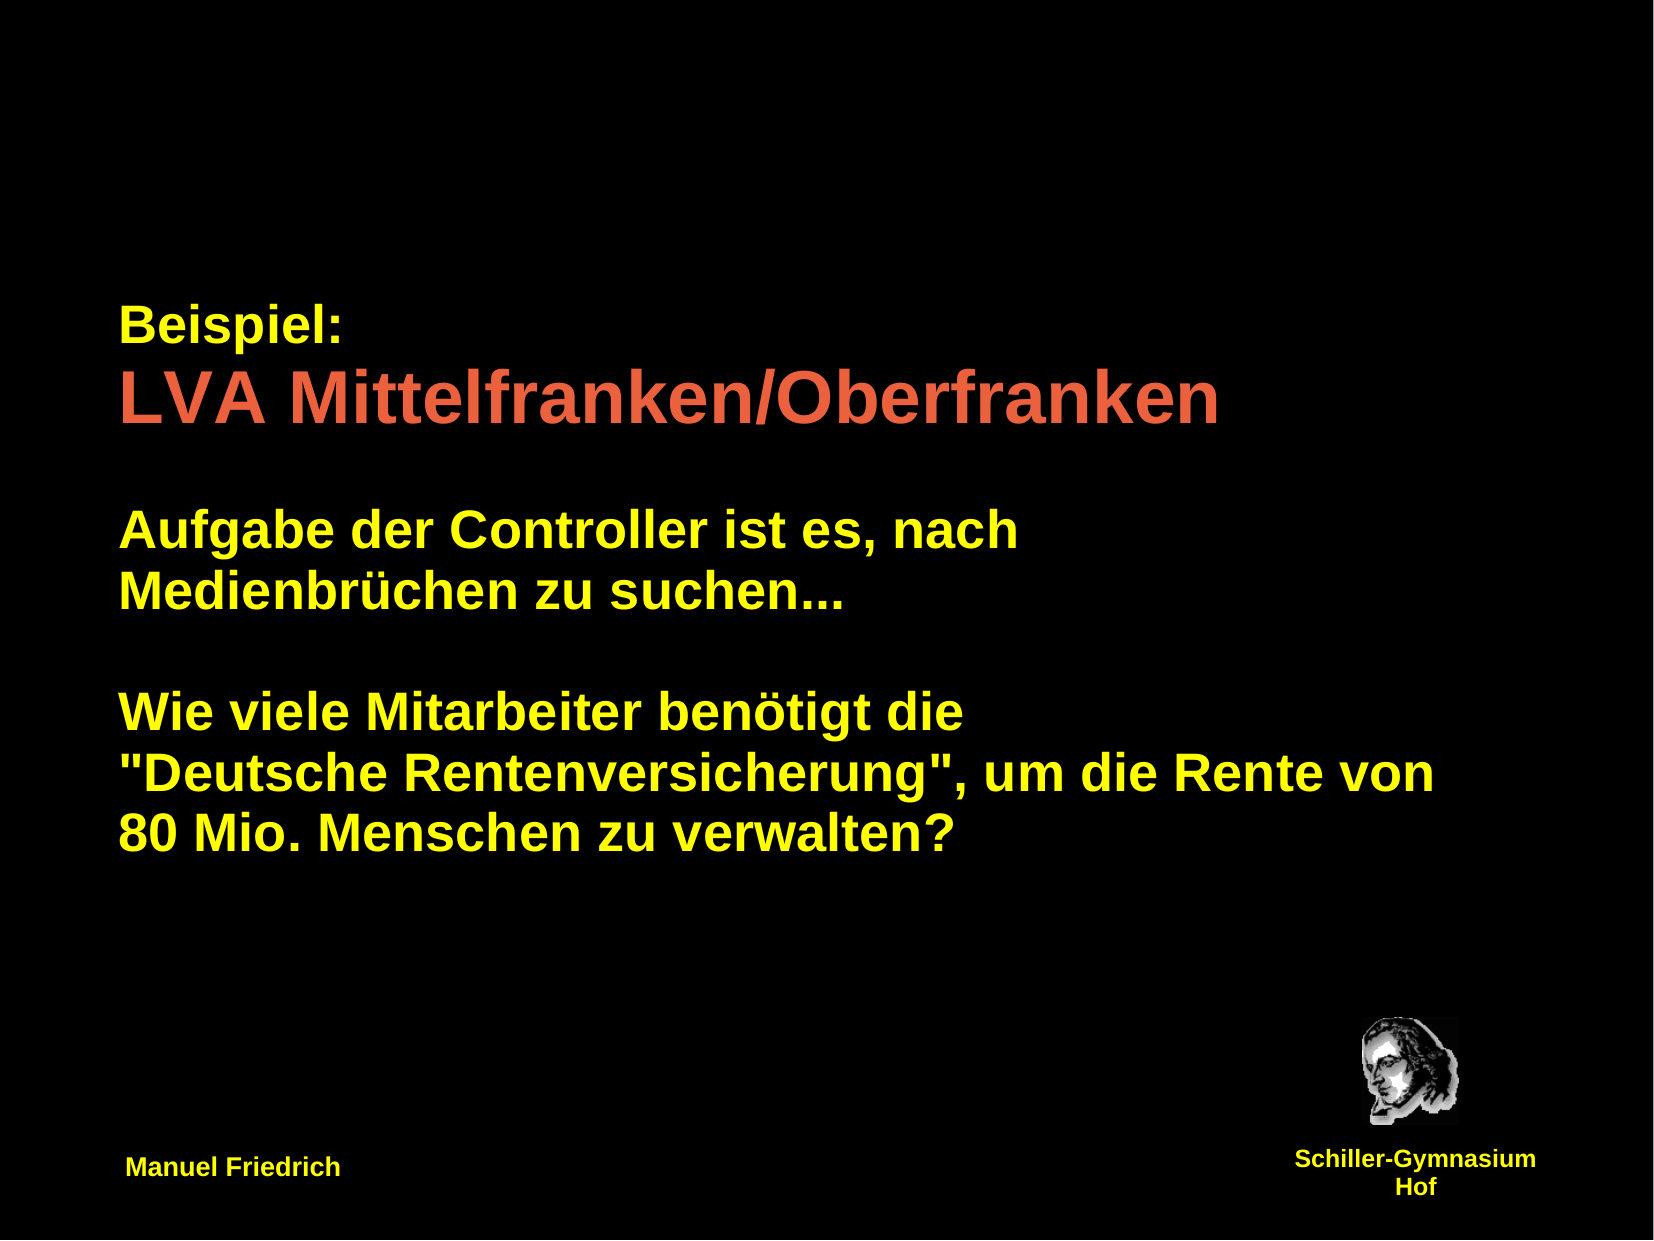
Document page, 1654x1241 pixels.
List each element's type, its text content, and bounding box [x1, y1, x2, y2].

text_box Schiller-Gymnasium Hof [1294, 1145, 1547, 1205]
picture [1362, 1017, 1459, 1125]
text_box Manuel Friedrich [124, 1151, 351, 1184]
text_box Beispiel: LVA Mittelfranken/Oberfranken Aufgabe der Controller ist es, nach Medienbrüchen zu suchen... Wie viele Mitarbeiter benötigt die "Deutsche Rentenversicherung", um die Rente von 80 Mio. Menschen zu verwalten? [118, 294, 1488, 886]
